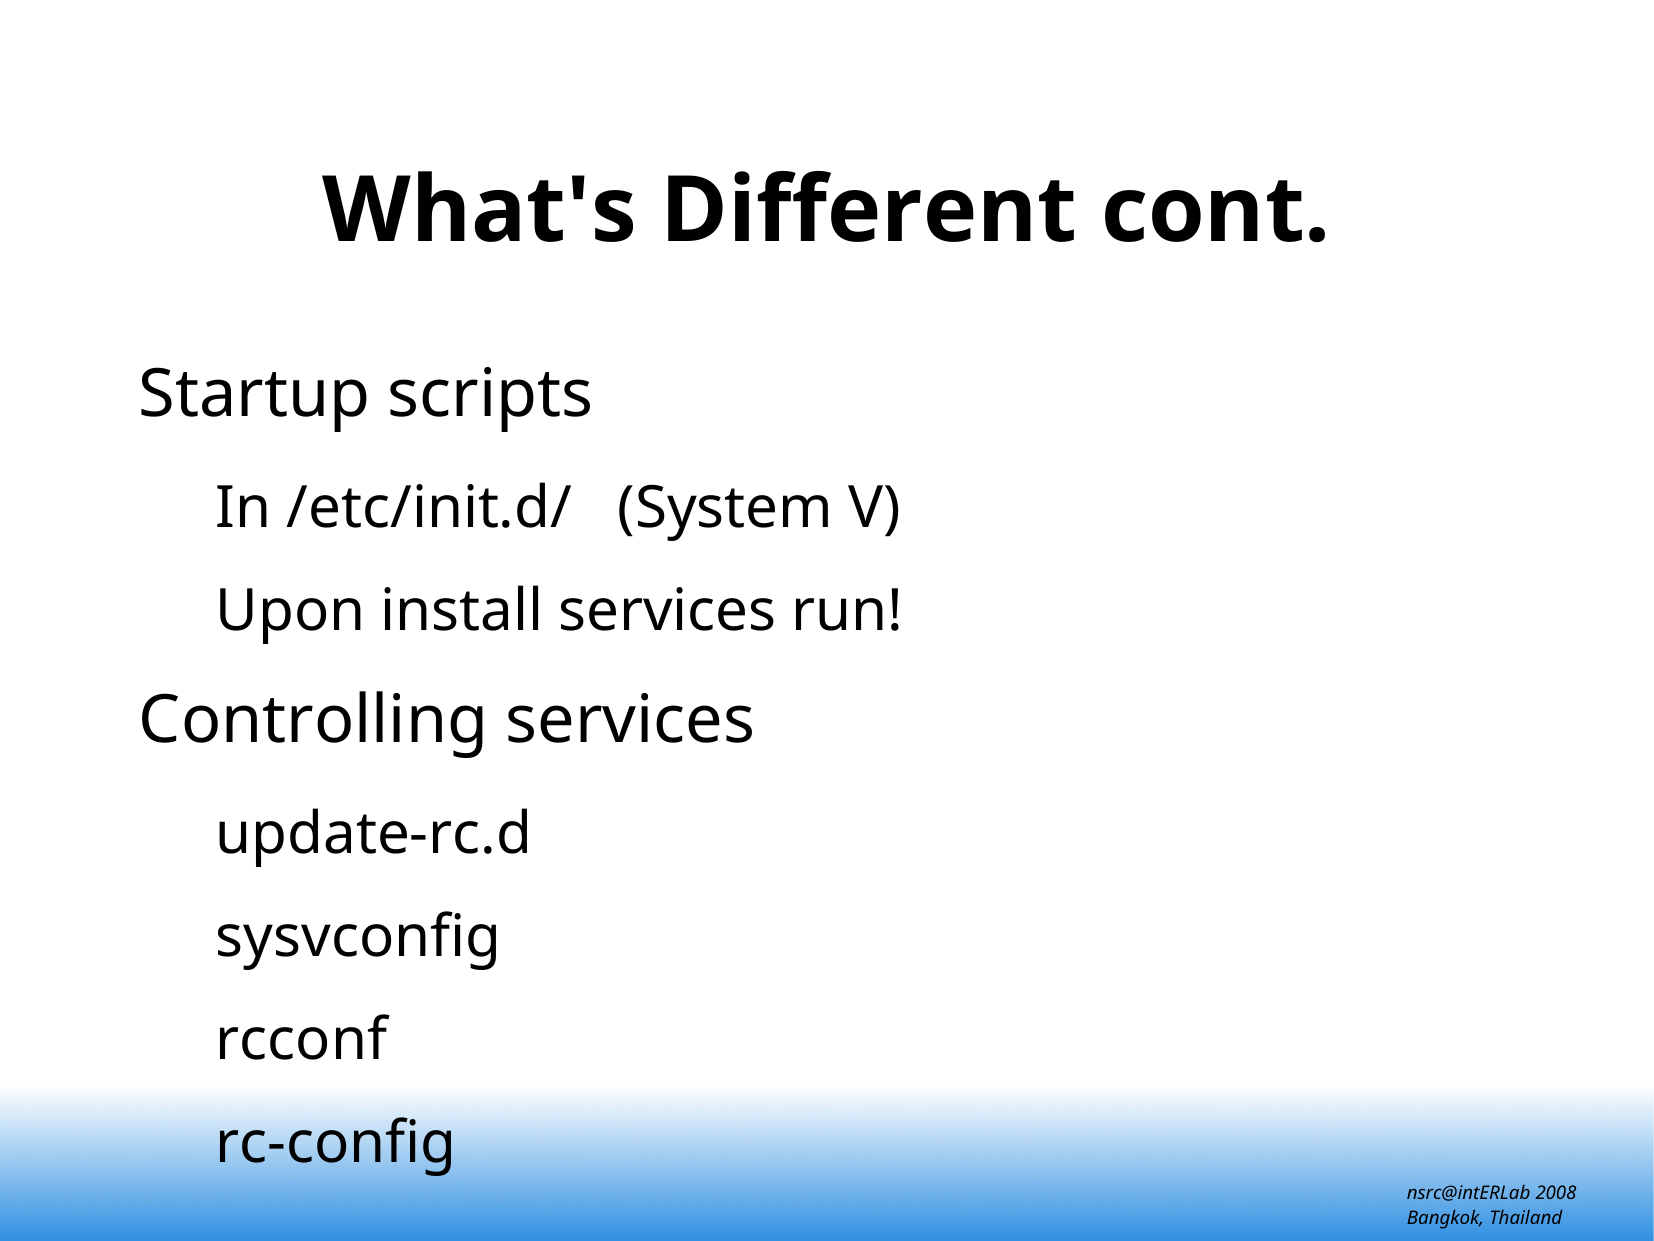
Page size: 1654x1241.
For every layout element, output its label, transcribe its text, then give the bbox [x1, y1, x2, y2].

title What's Different cont. [121, 102, 1534, 310]
list Startup scripts In /etc/init.d/ (System V) Upon install services run! Controlling services update-rc.d sysvconfig rcconf rc-config [121, 344, 1534, 1127]
picture [0, 1083, 1654, 1241]
